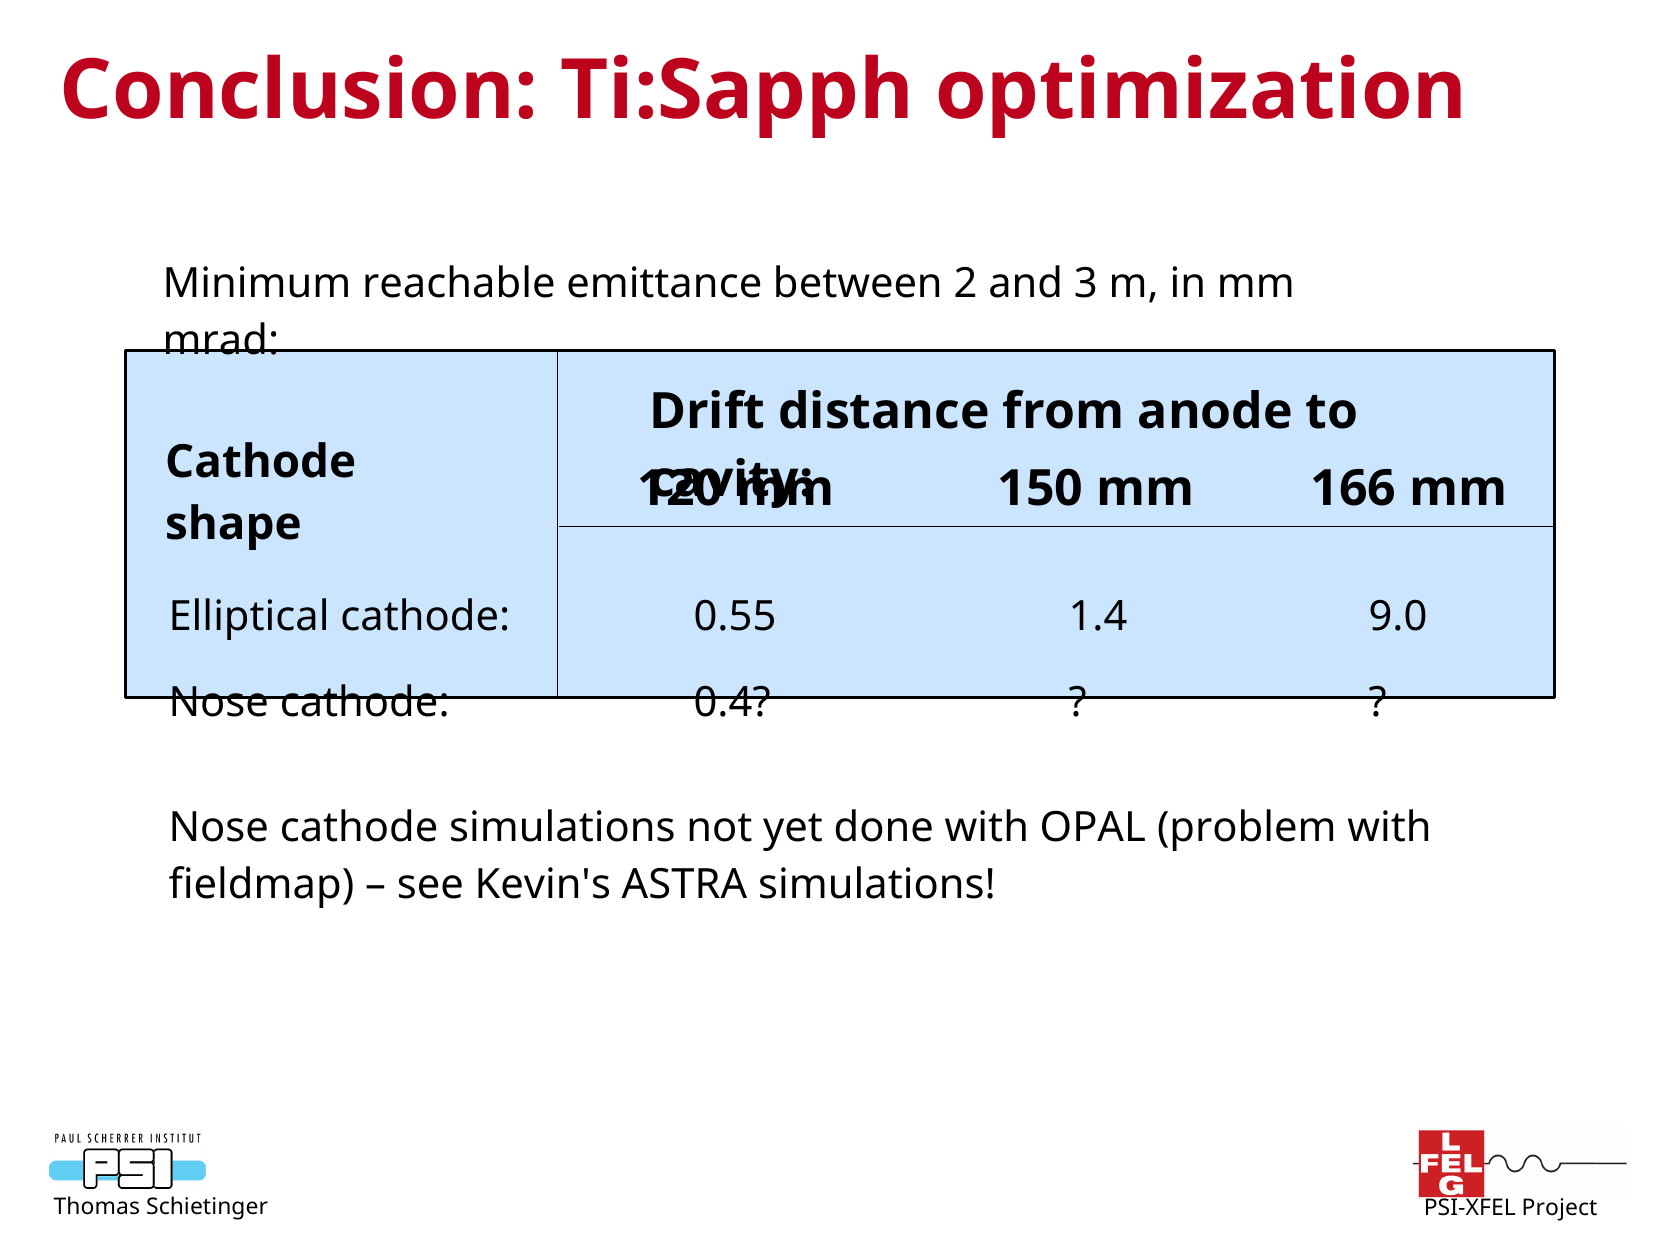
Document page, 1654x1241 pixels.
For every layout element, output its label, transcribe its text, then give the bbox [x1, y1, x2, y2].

text_box Minimum reachable emittance between 2 and 3 m, in mm mrad: [162, 253, 1389, 311]
text_box 166 mm [1310, 451, 1522, 510]
text_box 120 mm [637, 451, 849, 510]
text_box Drift distance from anode to cavity: [649, 375, 1499, 434]
text_box Cathode shape [165, 428, 502, 482]
text_box [125, 350, 557, 698]
text_box 150 mm [997, 451, 1209, 510]
title Conclusion: Ti:Sapph optimization [59, 17, 1619, 156]
picture [49, 1133, 206, 1189]
text_box Elliptical cathode: 0.55 1.4 9.0 Nose cathode: 0.4? ? ? [168, 557, 1496, 701]
text_box Nose cathode simulations not yet done with OPAL (problem with fieldmap) – see Kevin's ASTRA simulations! [168, 796, 1496, 940]
text_box [558, 350, 1555, 698]
picture [1411, 1125, 1628, 1202]
